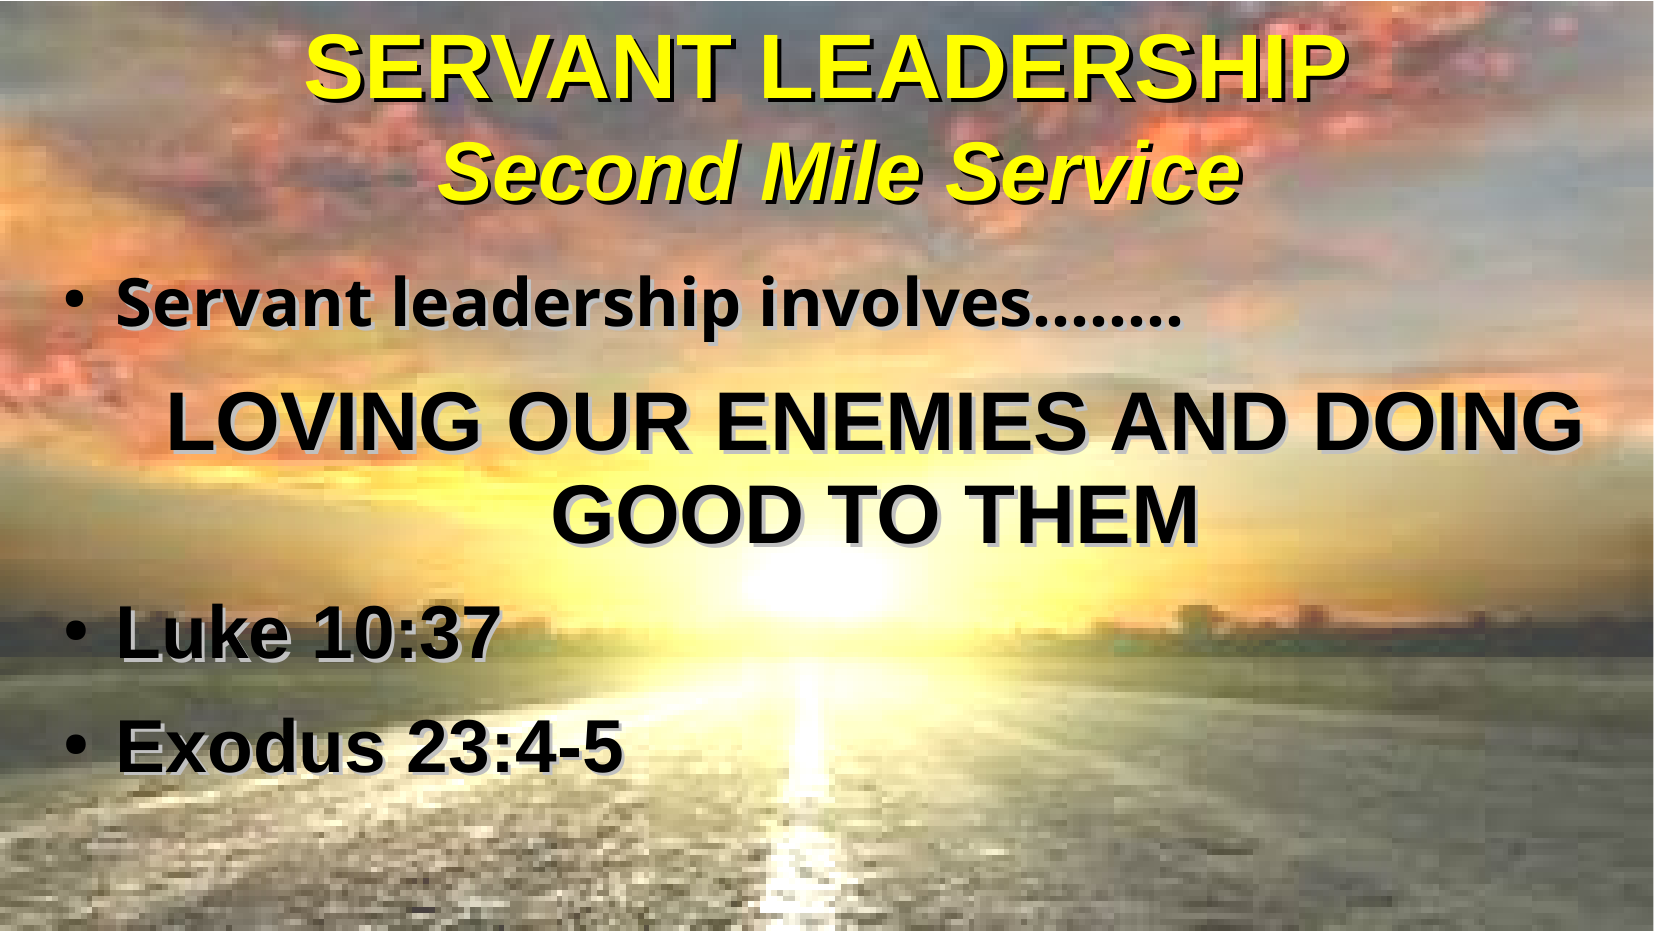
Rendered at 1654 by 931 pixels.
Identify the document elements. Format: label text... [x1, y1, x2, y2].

picture [0, 1, 1654, 931]
title SERVANT LEADERSHIP Second Mile Service [82, 15, 1571, 221]
list Servant leadership involves…….. LOVING OUR ENEMIES AND DOING GOOD TO THEM Luke 10:37 Exodus 23:4-5 [45, 255, 1636, 901]
